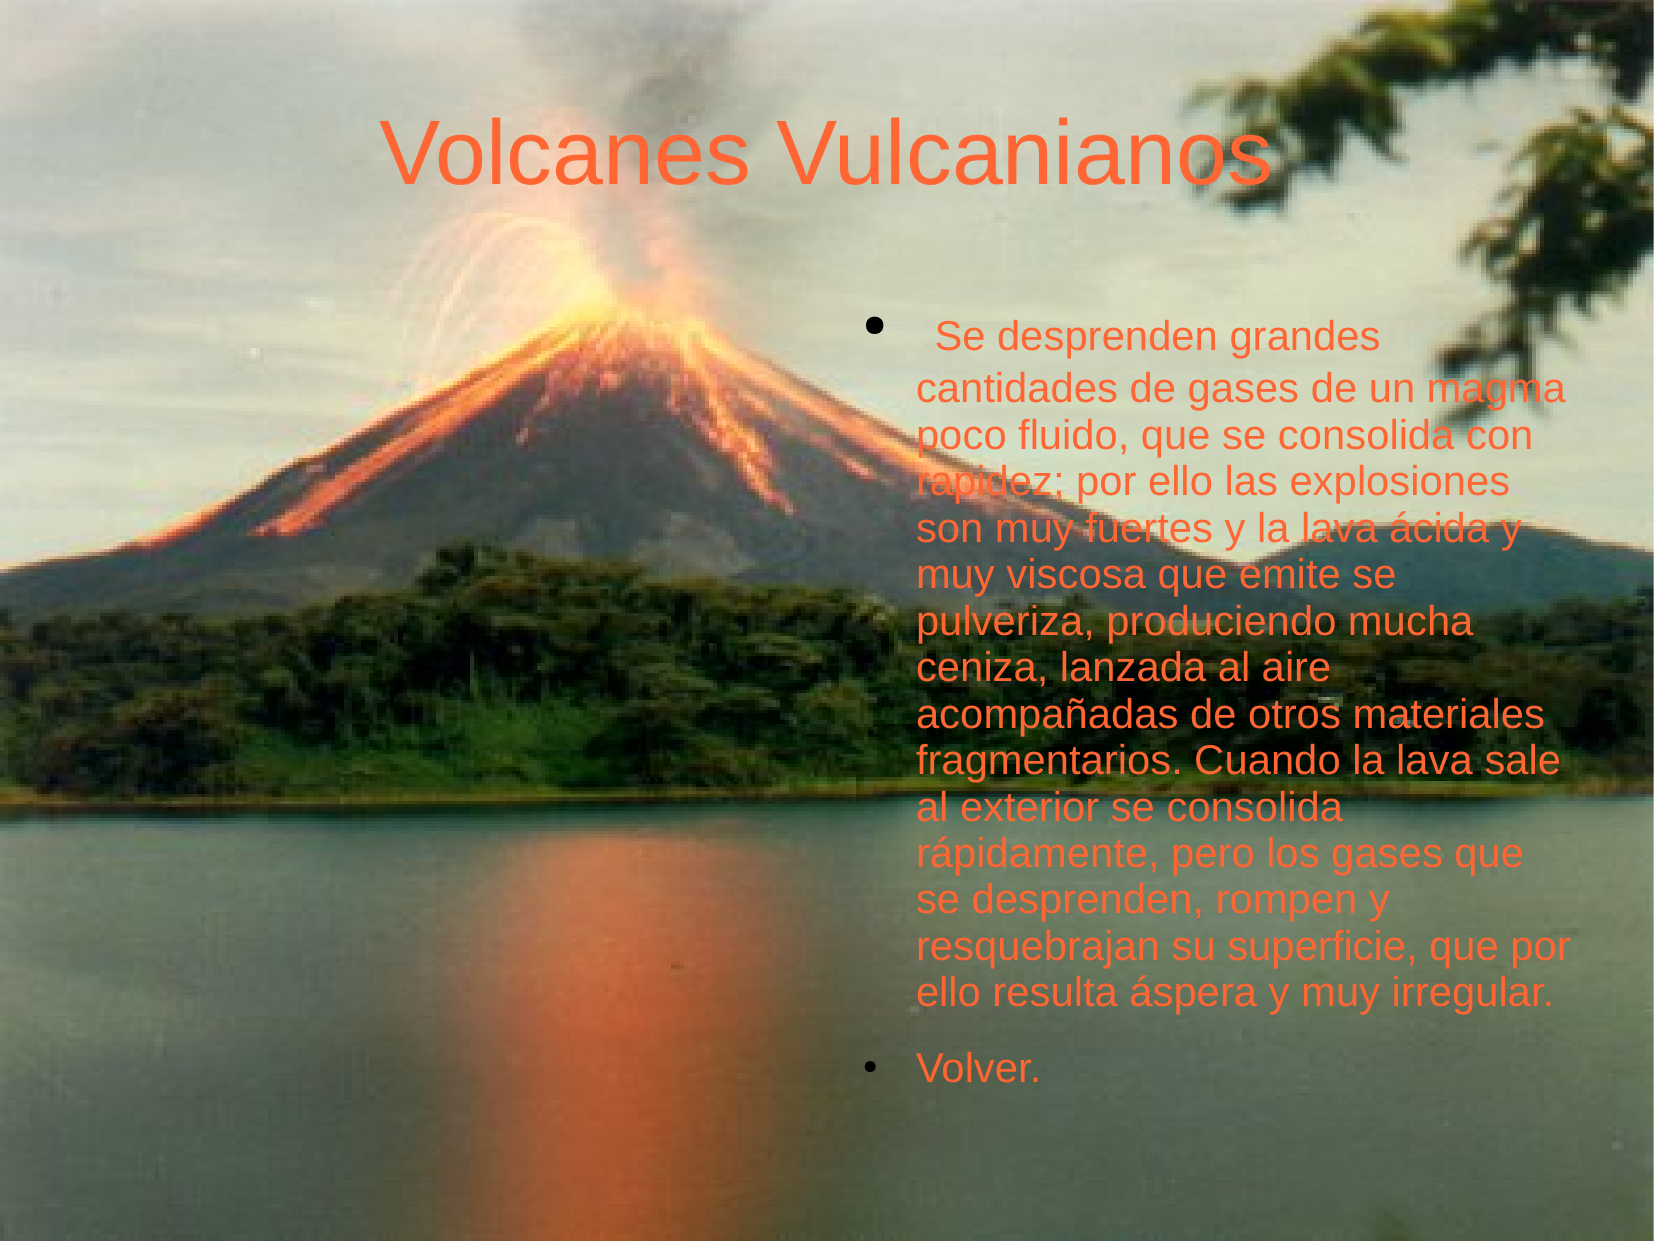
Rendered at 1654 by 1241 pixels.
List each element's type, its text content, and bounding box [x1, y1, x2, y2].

picture [0, 0, 1654, 1241]
title Volcanes Vulcanianos [82, 49, 1571, 257]
list Se desprenden grandes cantidades de gases de un magma poco fluido, que se consolida con rapidez; por ello las explosiones son muy fuertes y la lava ácida y muy viscosa que emite se pulveriza, produciendo mucha ceniza, lanzada al aire acompañadas de otros materiales fragmentarios. Cuando la lava sale al exterior se consolida rápidamente, pero los gases que se desprenden, rompen y resquebrajan su superficie, que por ello resulta áspera y muy irregular. Volver. [845, 290, 1572, 1143]
